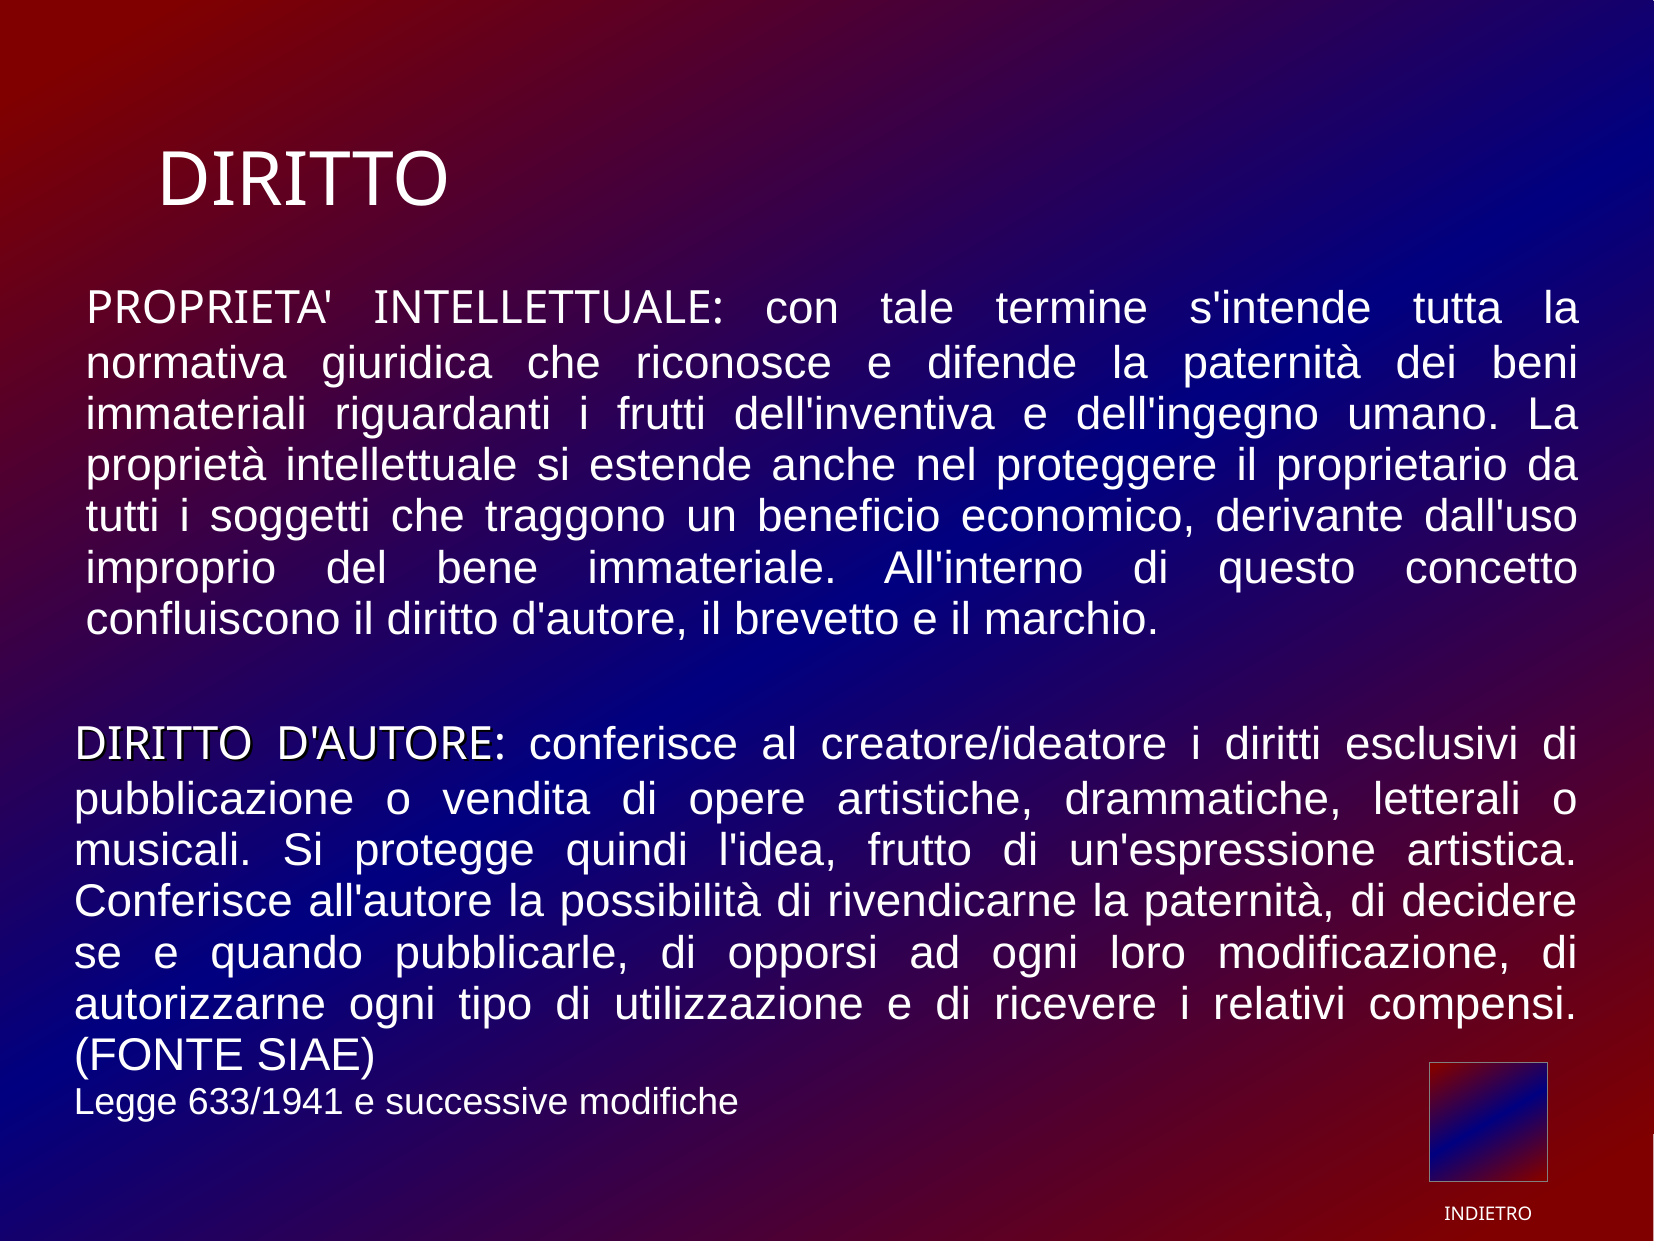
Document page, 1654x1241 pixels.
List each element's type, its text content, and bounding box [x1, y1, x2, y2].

text_box DIRITTO [123, 118, 485, 254]
text_box [1429, 1126, 1548, 1182]
text_box DIRITTO D'AUTORE: conferisce al creatore/ideatore i diritti esclusivi di pubblicazione o vendita di opere artistiche, drammatiche, letterali o musicali. Si protegge quindi l'idea, frutto di un'espressione artistica. Conferisce all'autore la possibilità di rivendicarne la paternità, di decidere se e quando pubblicarle, di opporsi ad ogni loro modificazione, di autorizzarne ogni tipo di utilizzazione e di ricevere i relativi compensi. (FONTE SIAE) Legge 633/1941 e successive modifiche [59, 702, 1594, 1126]
text_box PROPRIETA' INTELLETTUALE: con tale termine s'intende tutta la normativa giuridica che riconosce e difende la paternità dei beni immateriali riguardanti i frutti dell'inventiva e dell'ingegno umano. La proprietà intellettuale si estende anche nel proteggere il proprietario da tutti i soggetti che traggono un beneficio economico, derivante dall'uso improprio del bene immateriale. All'interno di questo concetto confluiscono il diritto d'autore, il brevetto e il marchio. [70, 266, 1595, 648]
text_box INDIETRO [1429, 1192, 1548, 1233]
